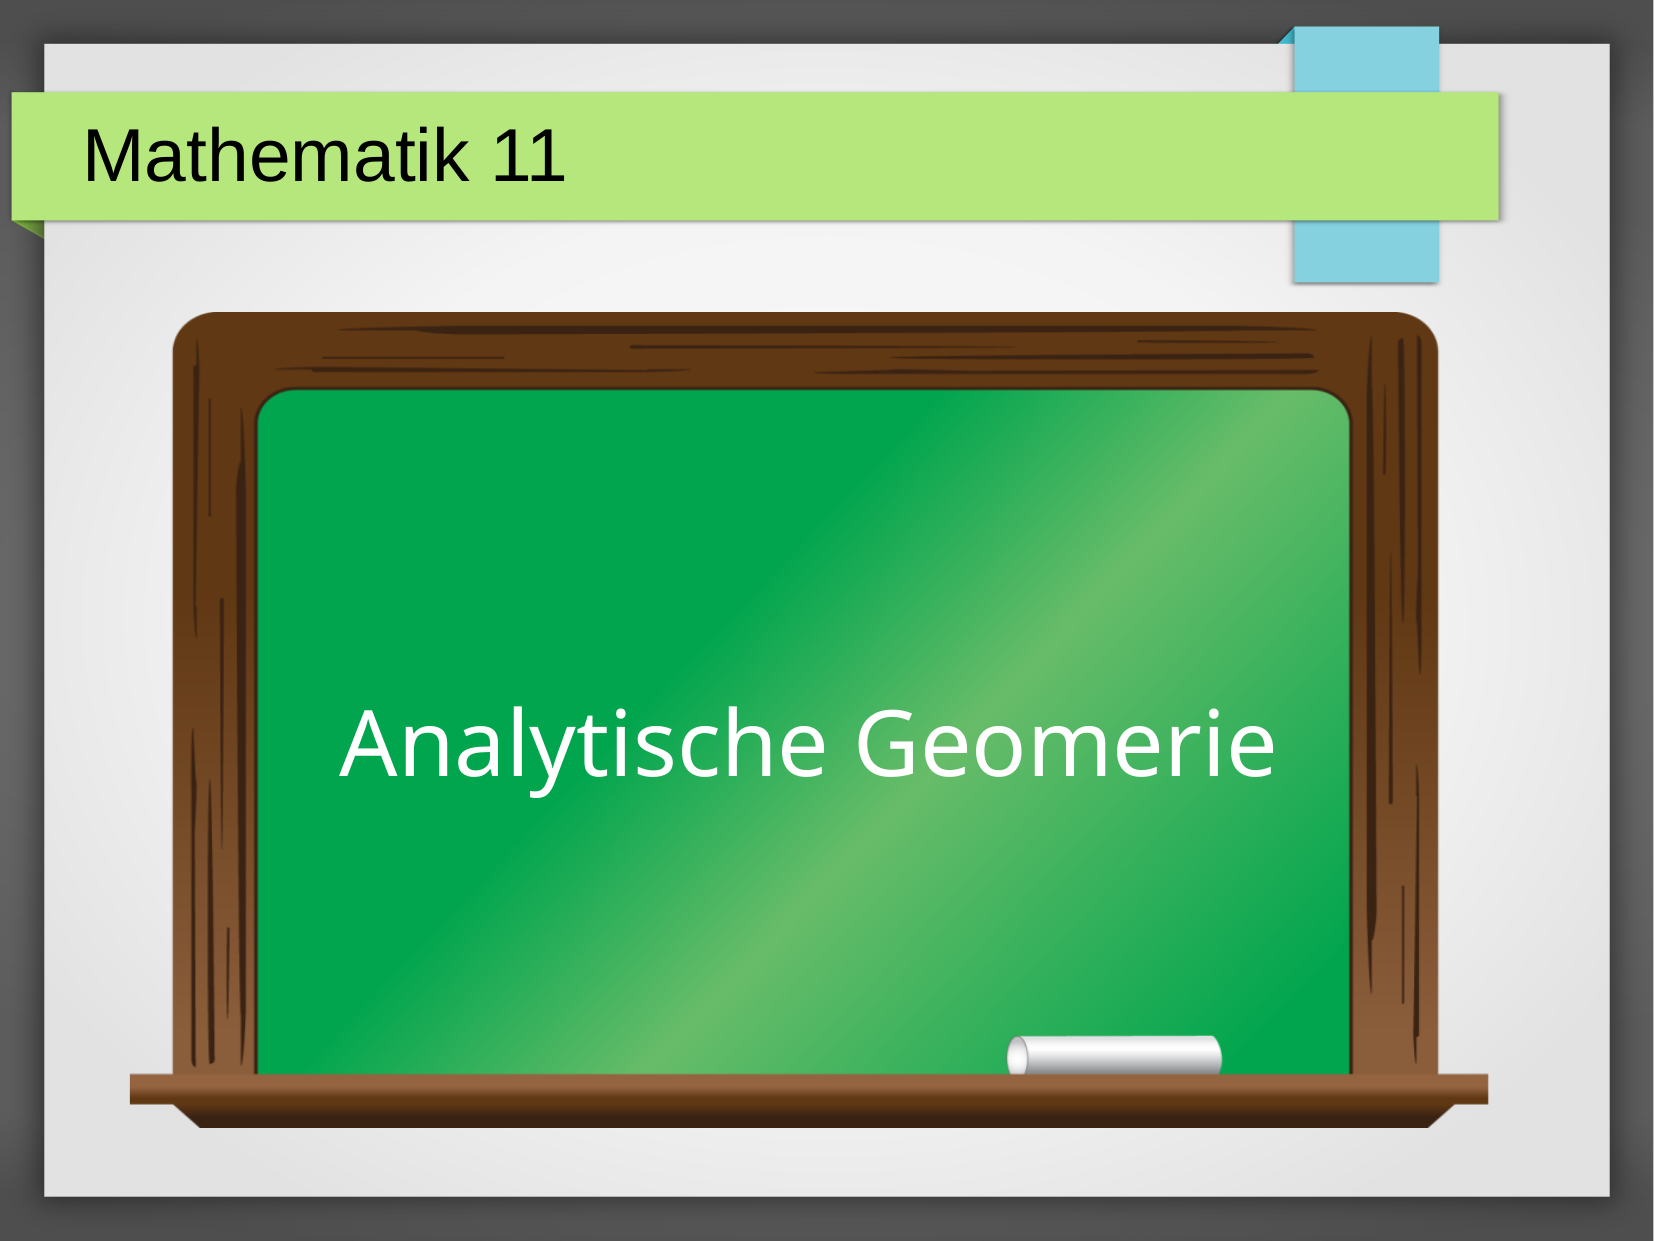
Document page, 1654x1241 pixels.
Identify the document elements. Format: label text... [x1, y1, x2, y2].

text_box Analytische Geomerie [129, 312, 1489, 1128]
picture [0, 0, 1654, 1241]
subtitle [82, 295, 1571, 1015]
title Mathematik 11 [82, 94, 1264, 213]
